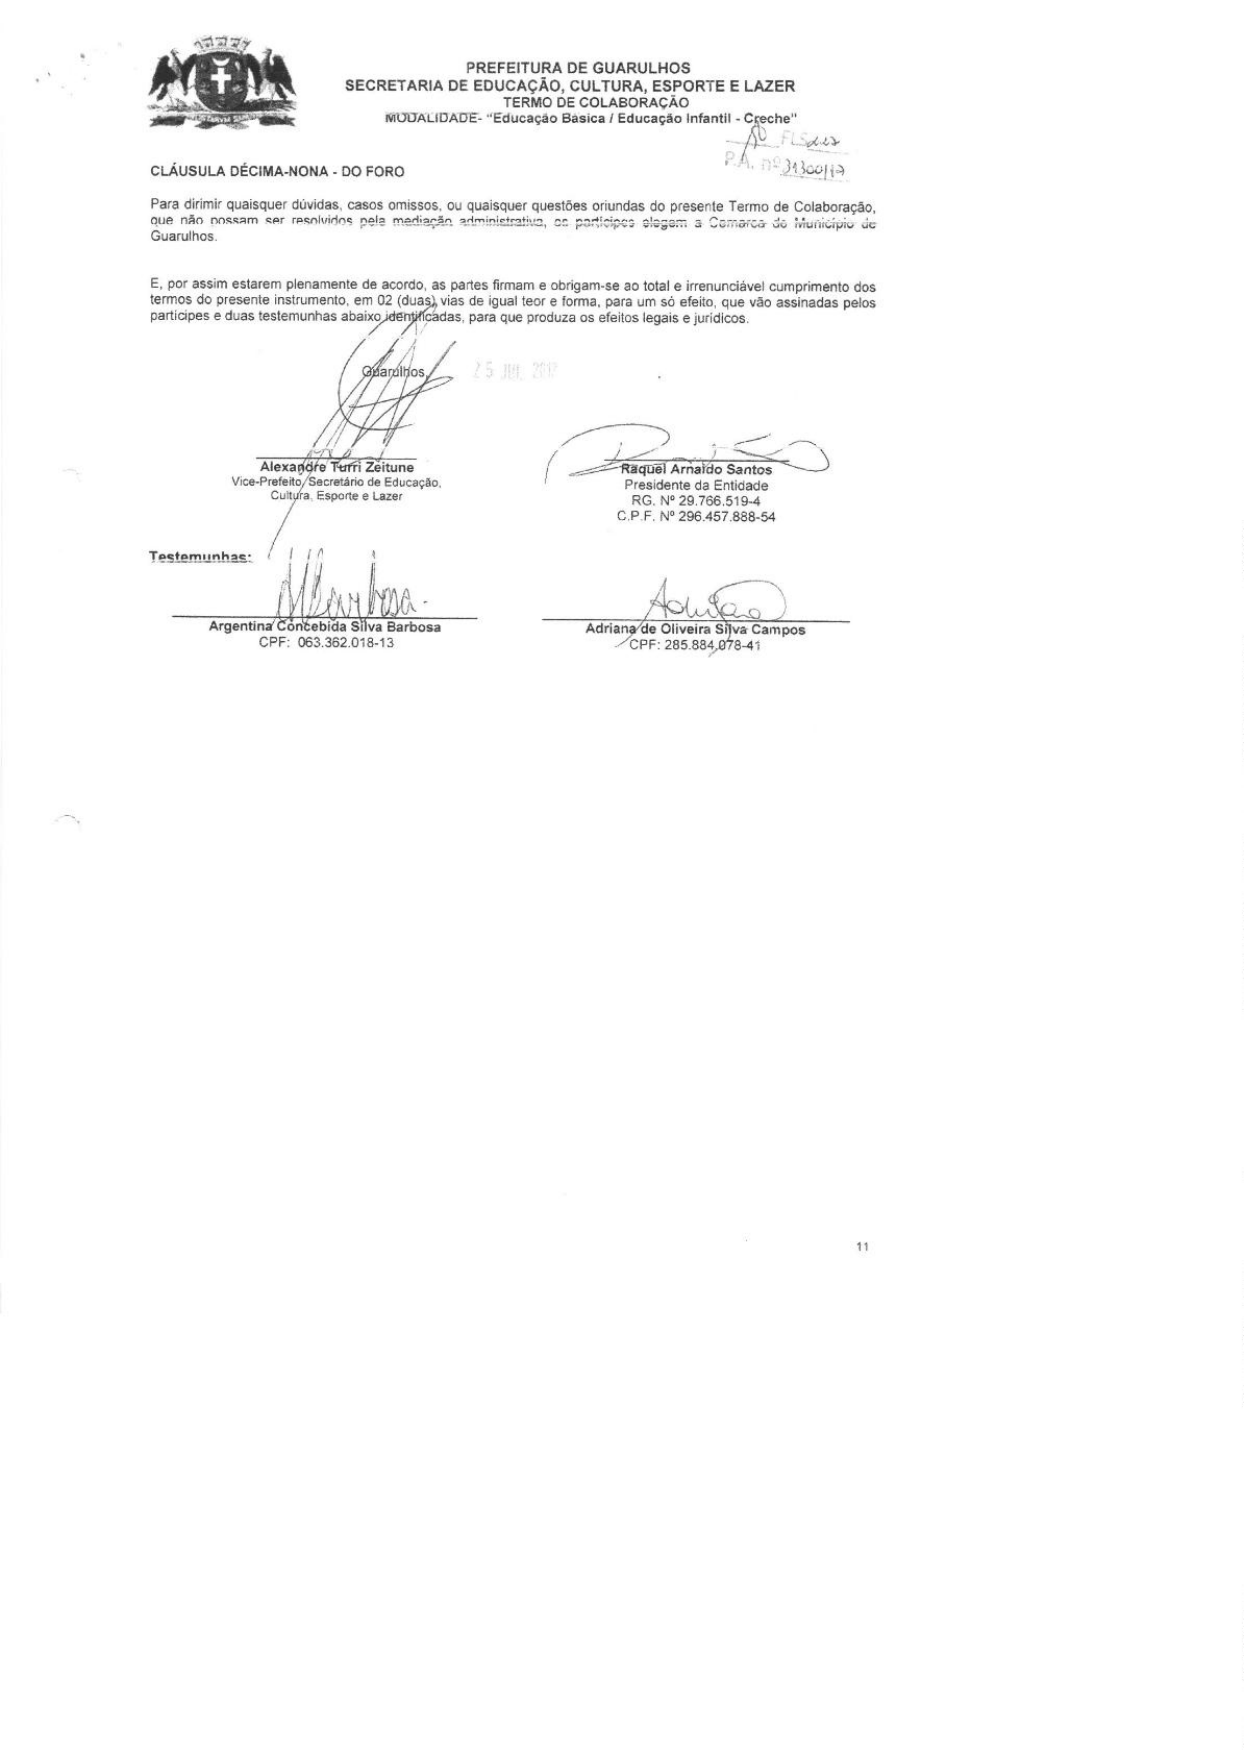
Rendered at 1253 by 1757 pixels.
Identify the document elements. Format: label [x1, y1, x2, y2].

text_box [0, 0, 1244, 1753]
